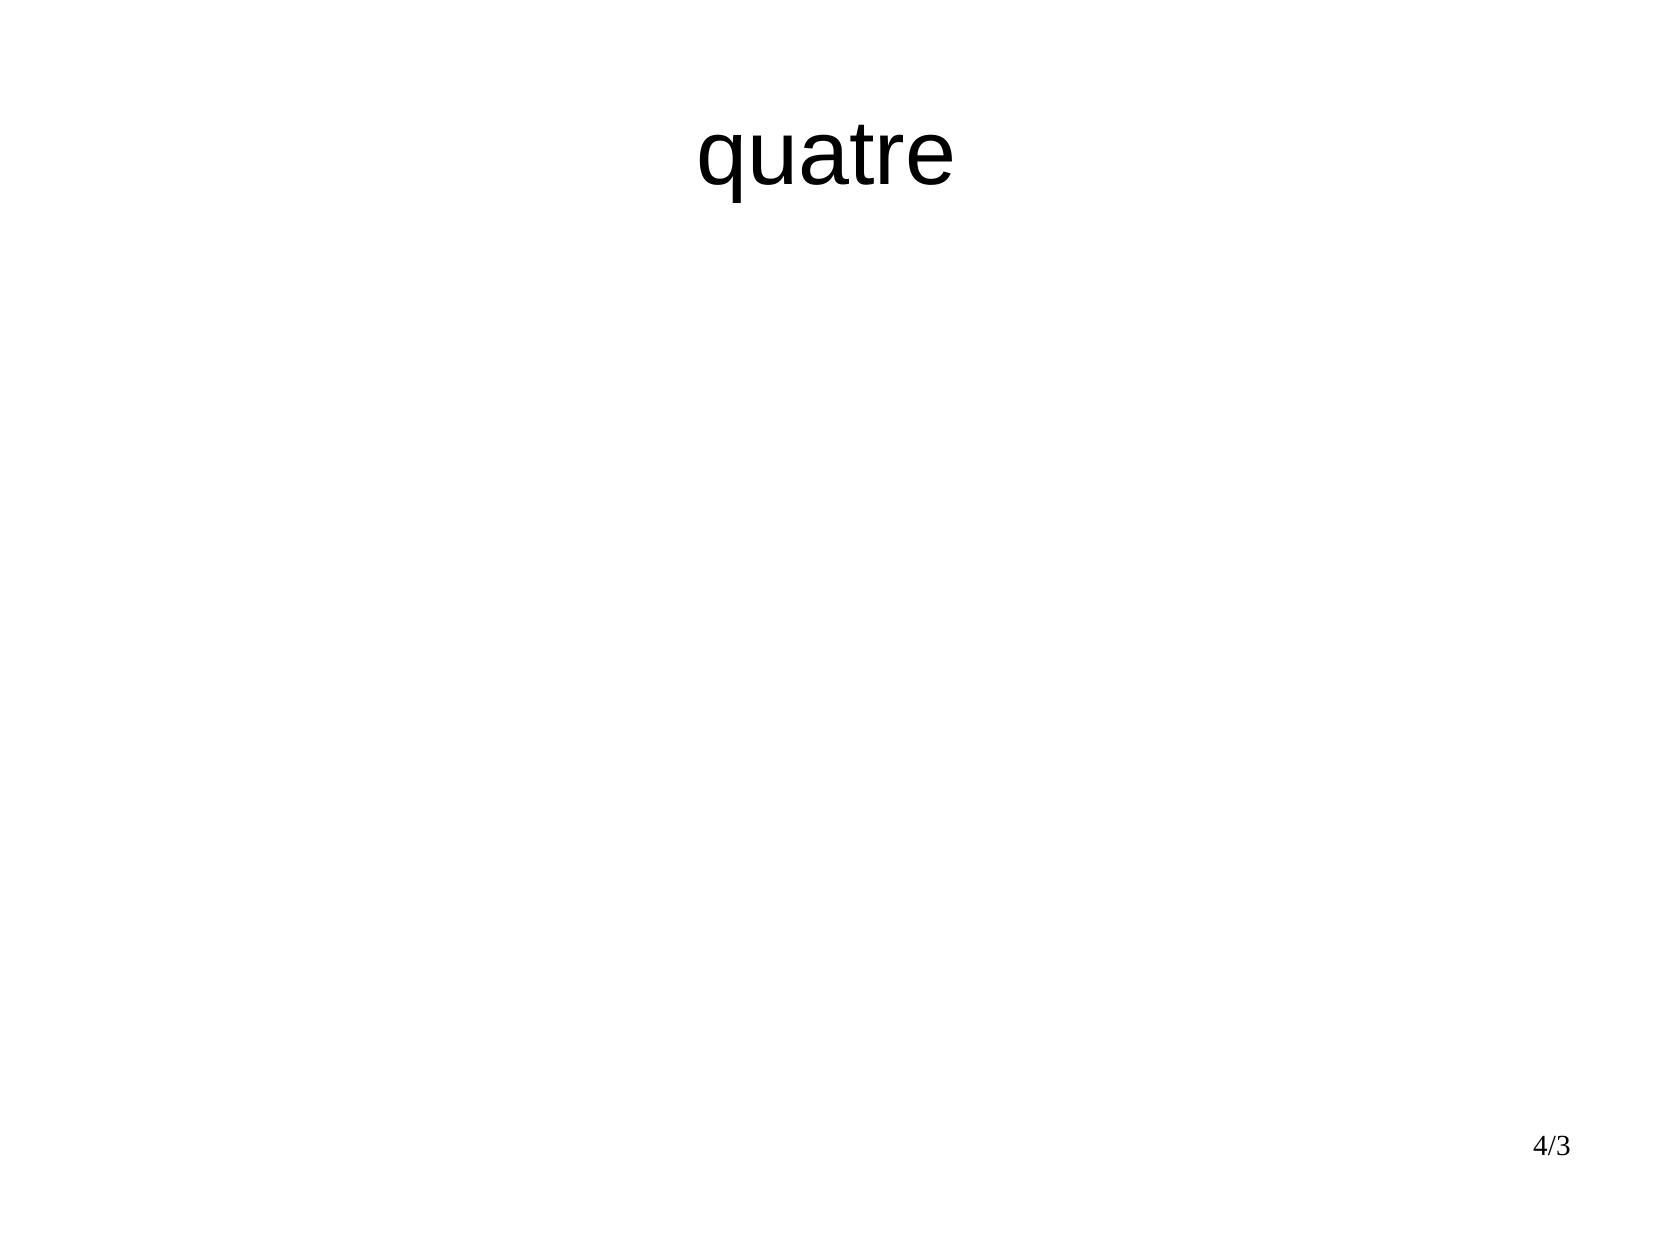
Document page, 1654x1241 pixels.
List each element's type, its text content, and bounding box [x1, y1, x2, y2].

title quatre [82, 49, 1571, 257]
